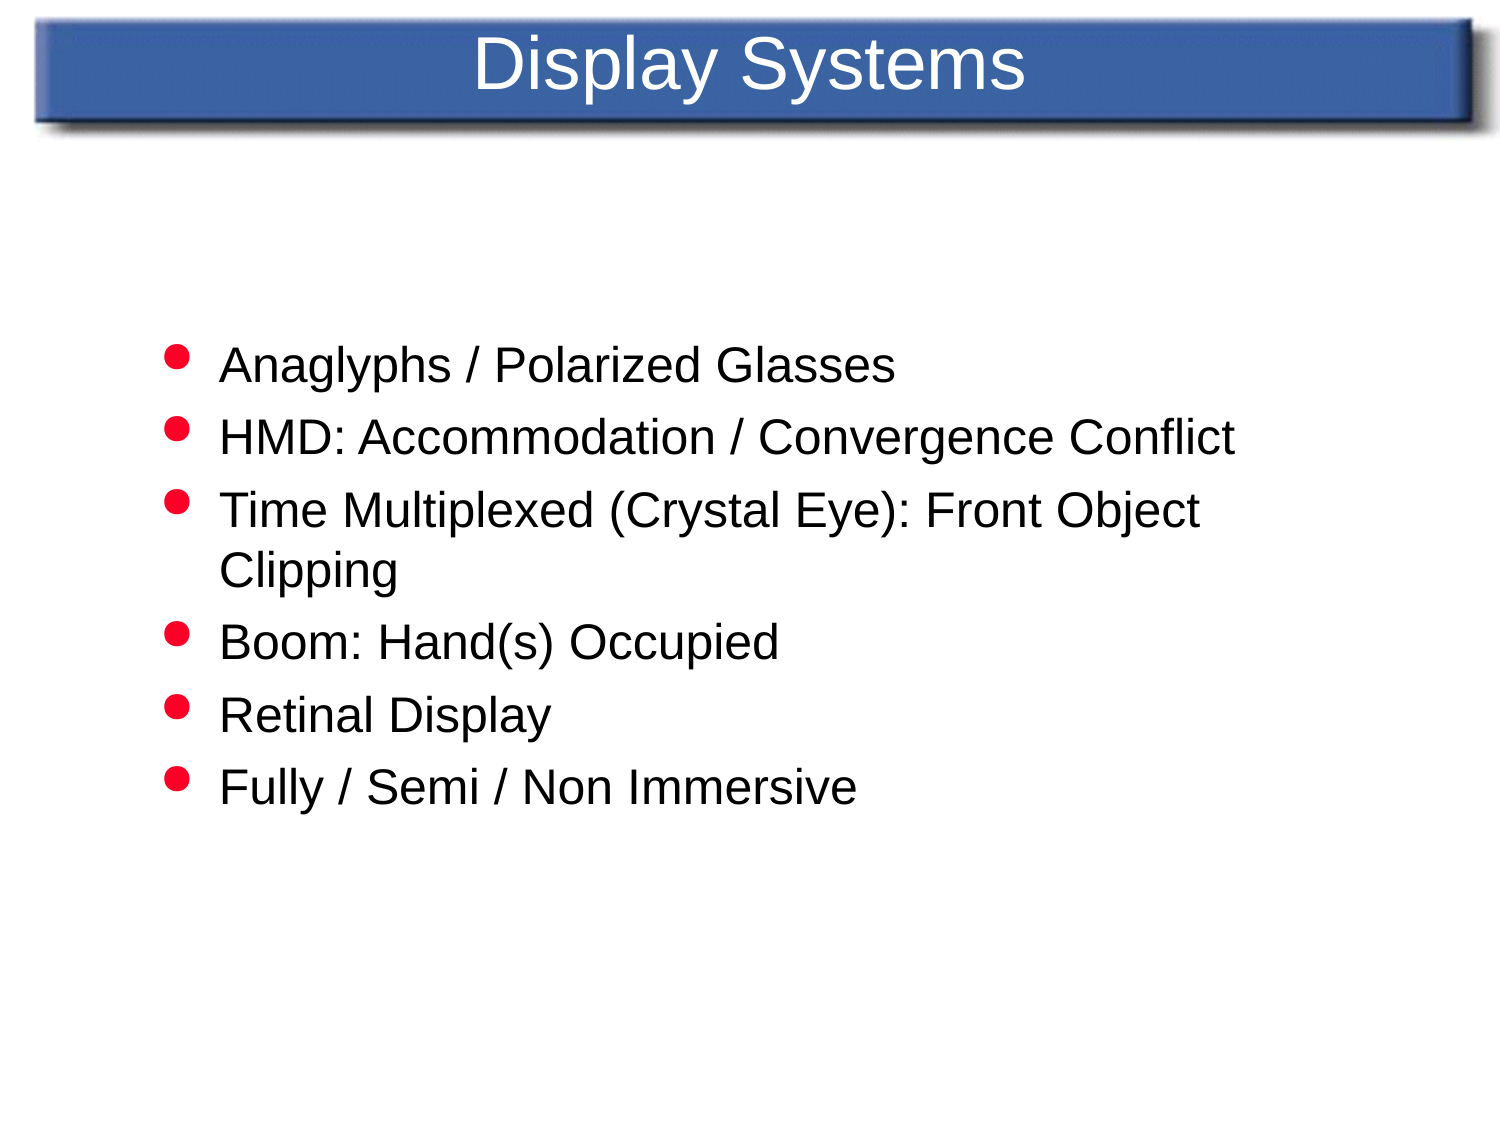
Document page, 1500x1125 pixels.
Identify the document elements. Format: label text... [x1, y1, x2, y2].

list Anaglyphs / Polarized Glasses HMD: Accommodation / Convergence Conflict Time Multiplexed (Crystal Eye): Front Object Clipping Boom: Hand(s) Occupied Retinal Display Fully / Semi / Non Immersive [147, 324, 1353, 939]
picture [33, 15, 1500, 142]
title Display Systems [112, 0, 1388, 119]
